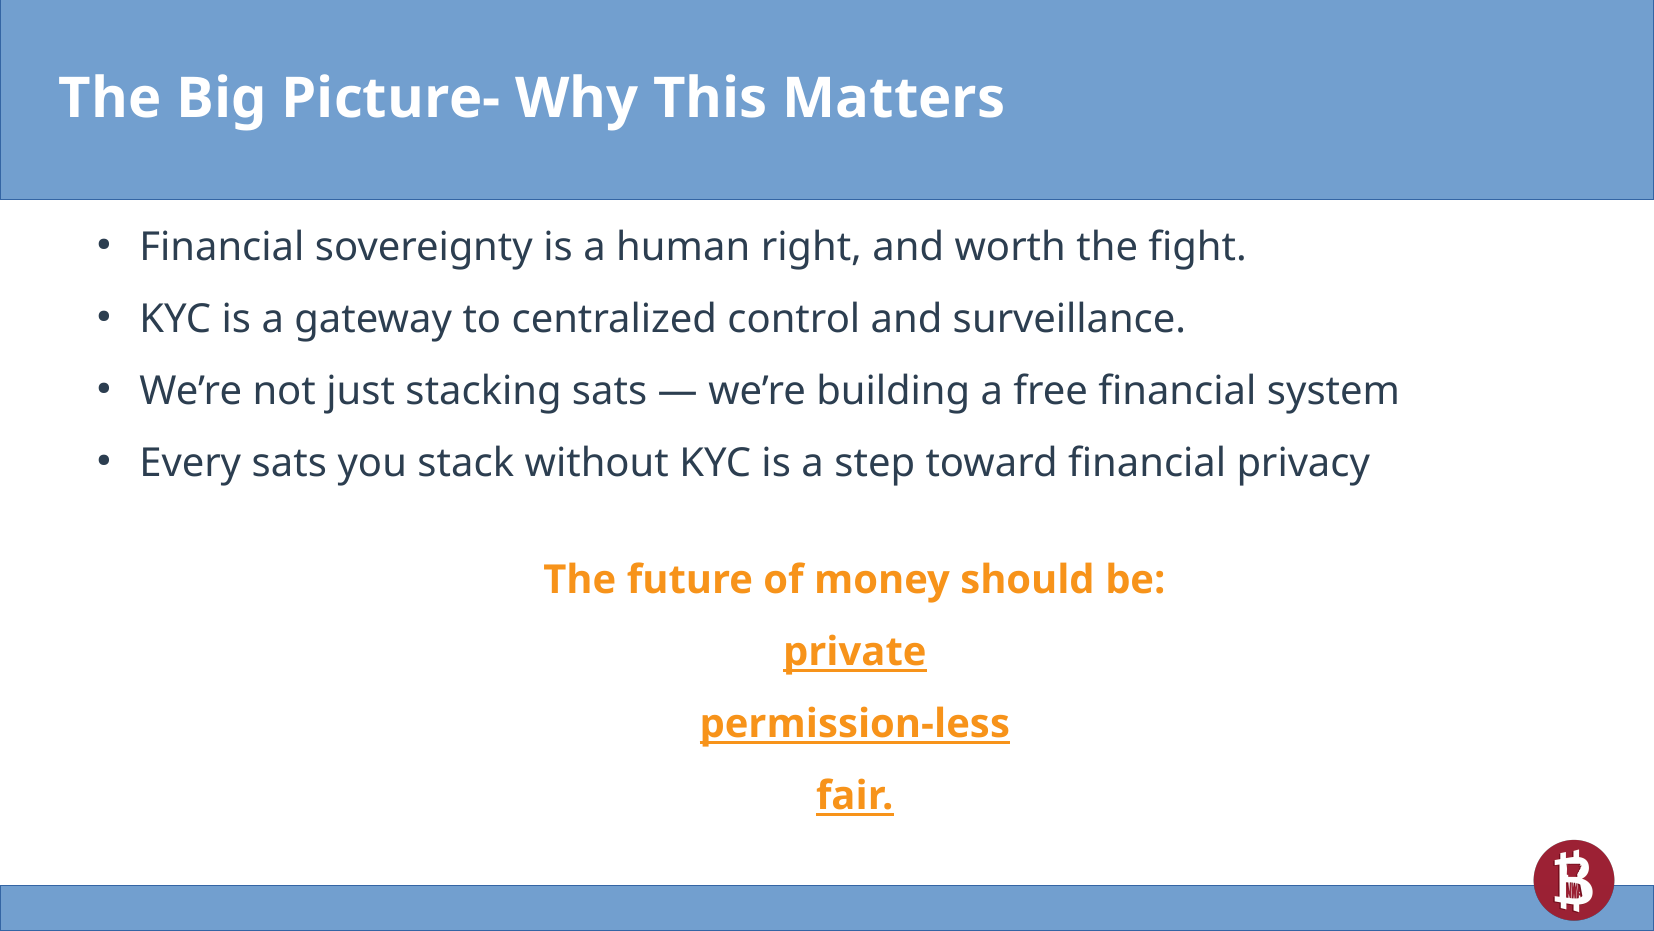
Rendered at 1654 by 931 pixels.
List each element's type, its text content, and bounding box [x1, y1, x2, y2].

picture [1500, 806, 1648, 931]
title The Big Picture- Why This Matters [59, 37, 1595, 155]
list Financial sovereignty is a human right, and worth the fight. KYC is a gateway to centralized control and surveillance. We’re not just stacking sats — we’re building a free financial system Every sats you stack without KYC is a step toward financial privacy The future of money should be: private permission-less fair. [82, 217, 1571, 826]
